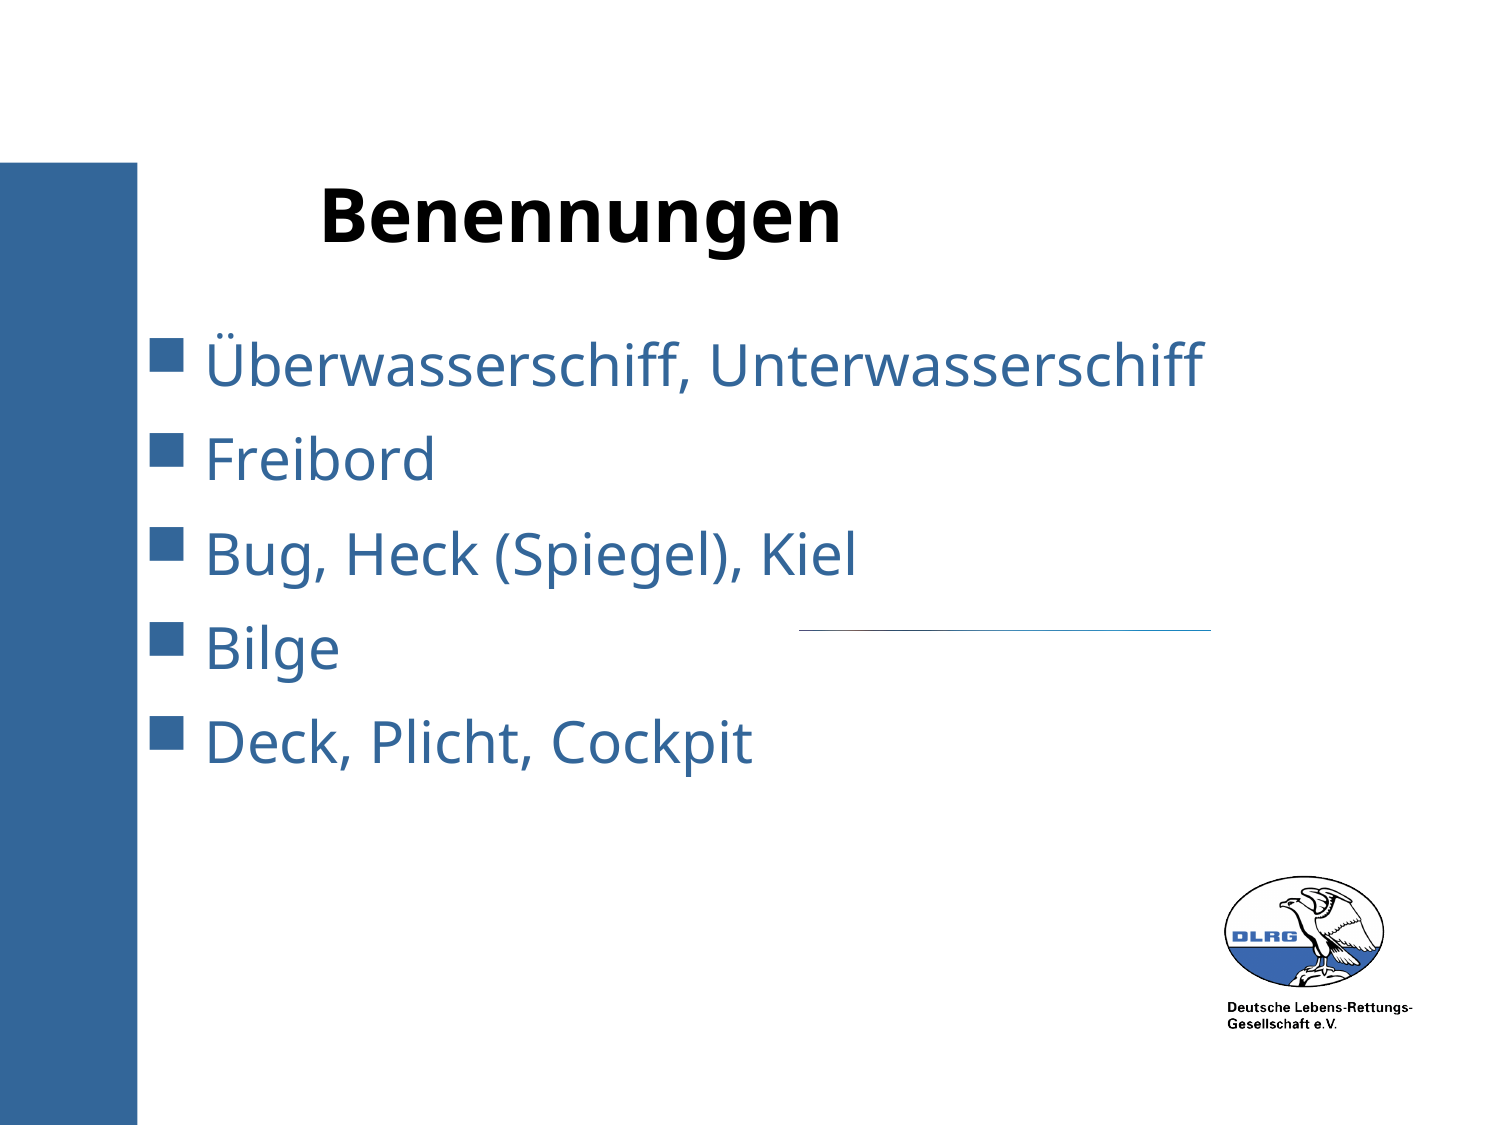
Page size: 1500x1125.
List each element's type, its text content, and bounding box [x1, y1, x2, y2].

text_box Benennungen [303, 160, 365, 266]
title [365, 112, 1450, 276]
picture [1224, 874, 1413, 1030]
text_box Überwasserschiff, Unterwasserschiff Freibord Bug, Heck (Spiegel), Kiel Bilge Deck, Plicht, Cockpit [130, 295, 1453, 851]
